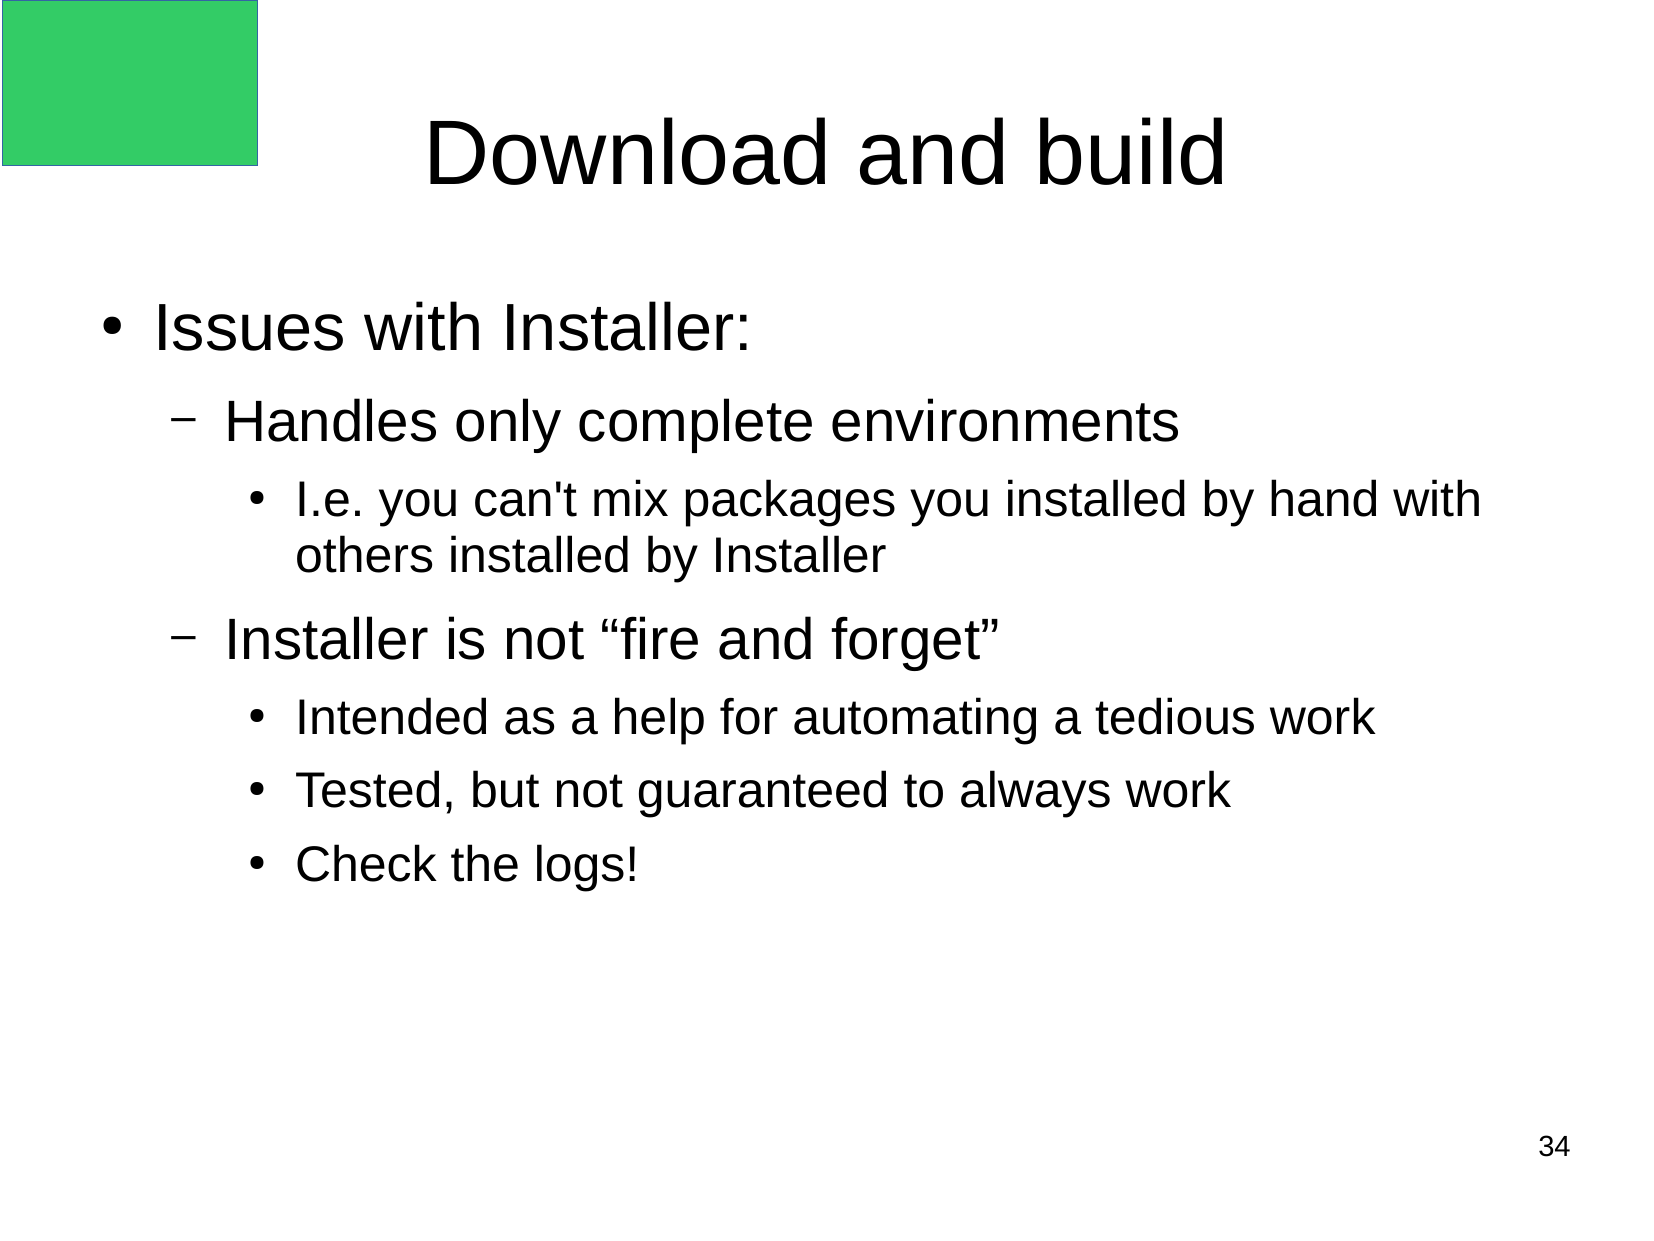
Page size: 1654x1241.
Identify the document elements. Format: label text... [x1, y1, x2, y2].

text_box [2, 0, 258, 166]
title Download and build [82, 49, 1571, 257]
list Issues with Installer: Handles only complete environments I.e. you can't mix packages you installed by hand with others installed by Installer Installer is not “fire and forget” Intended as a help for automating a tedious work Tested, but not guaranteed to always work Check the logs! [82, 290, 1571, 1126]
